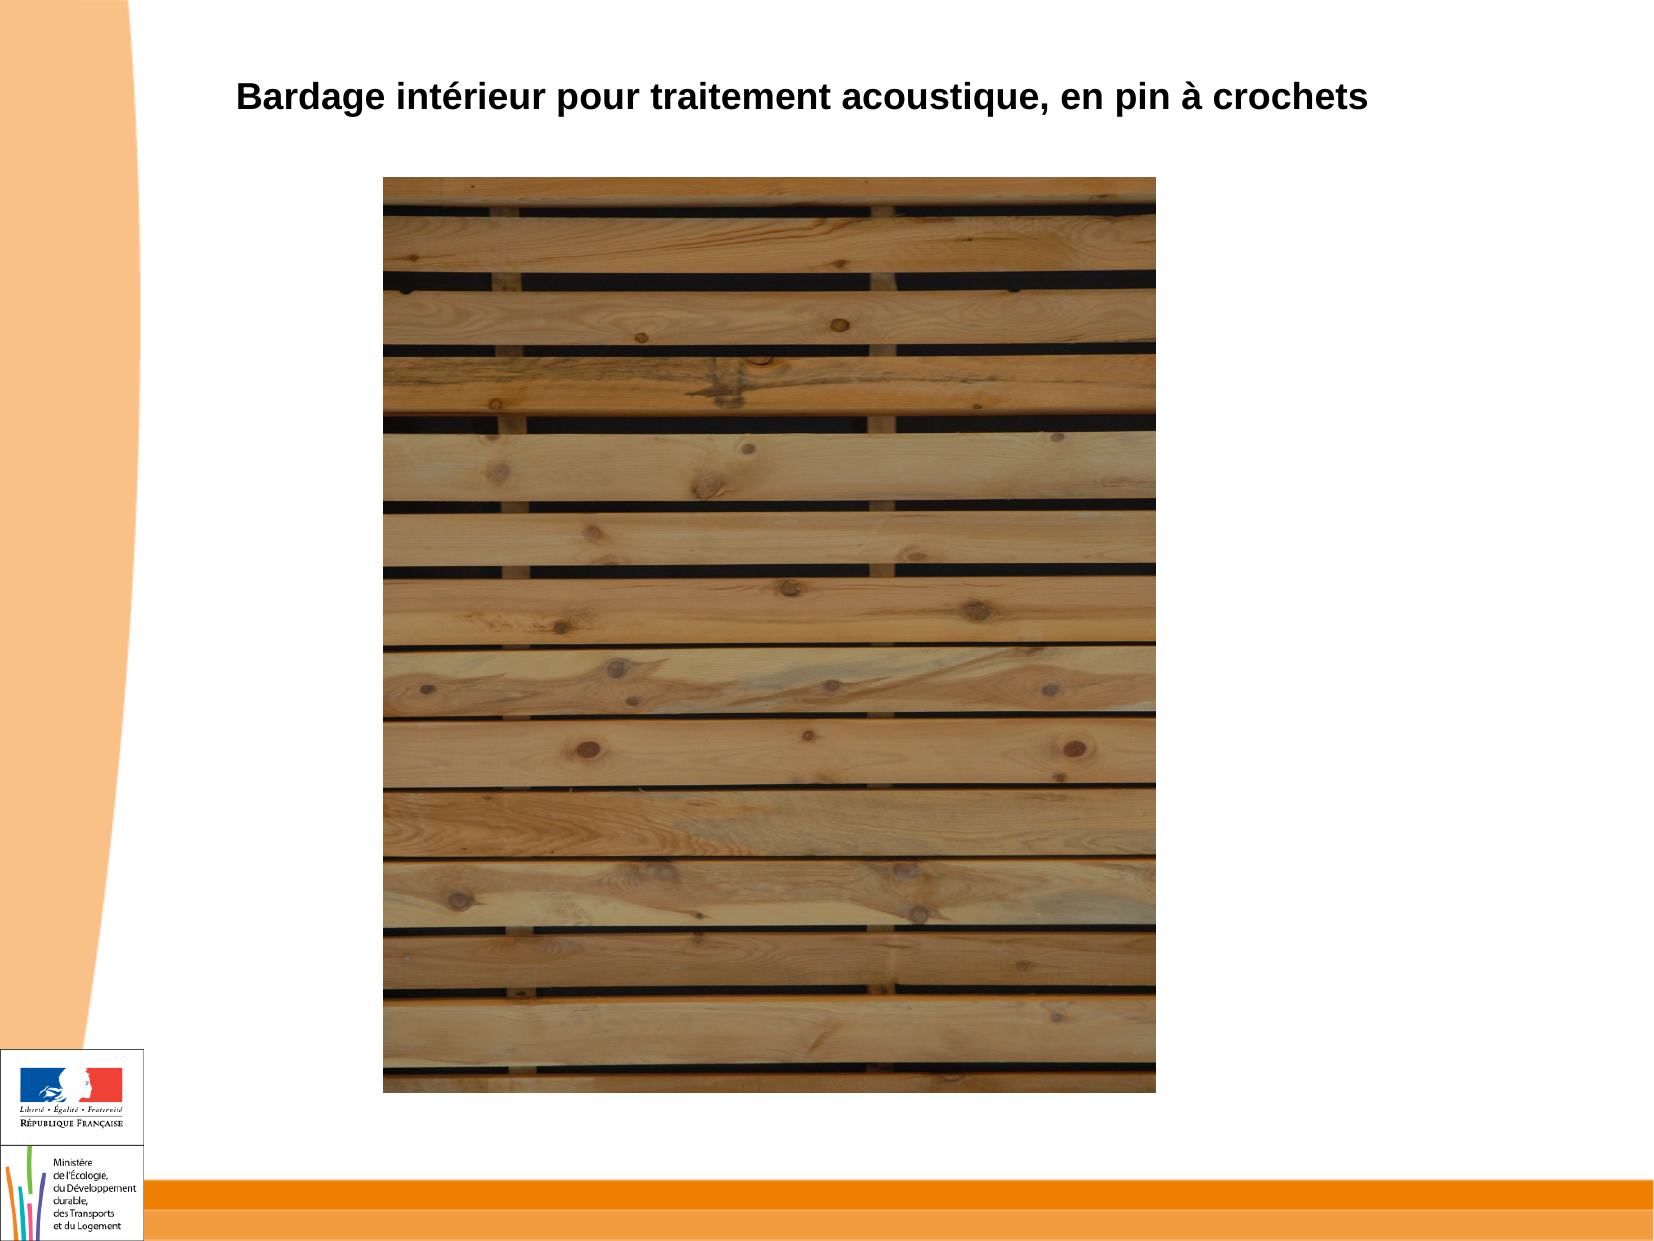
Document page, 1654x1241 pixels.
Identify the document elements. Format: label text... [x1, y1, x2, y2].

title Bardage intérieur pour traitement acoustique, en pin à crochets [235, 0, 1594, 125]
picture [0, 0, 1654, 1241]
